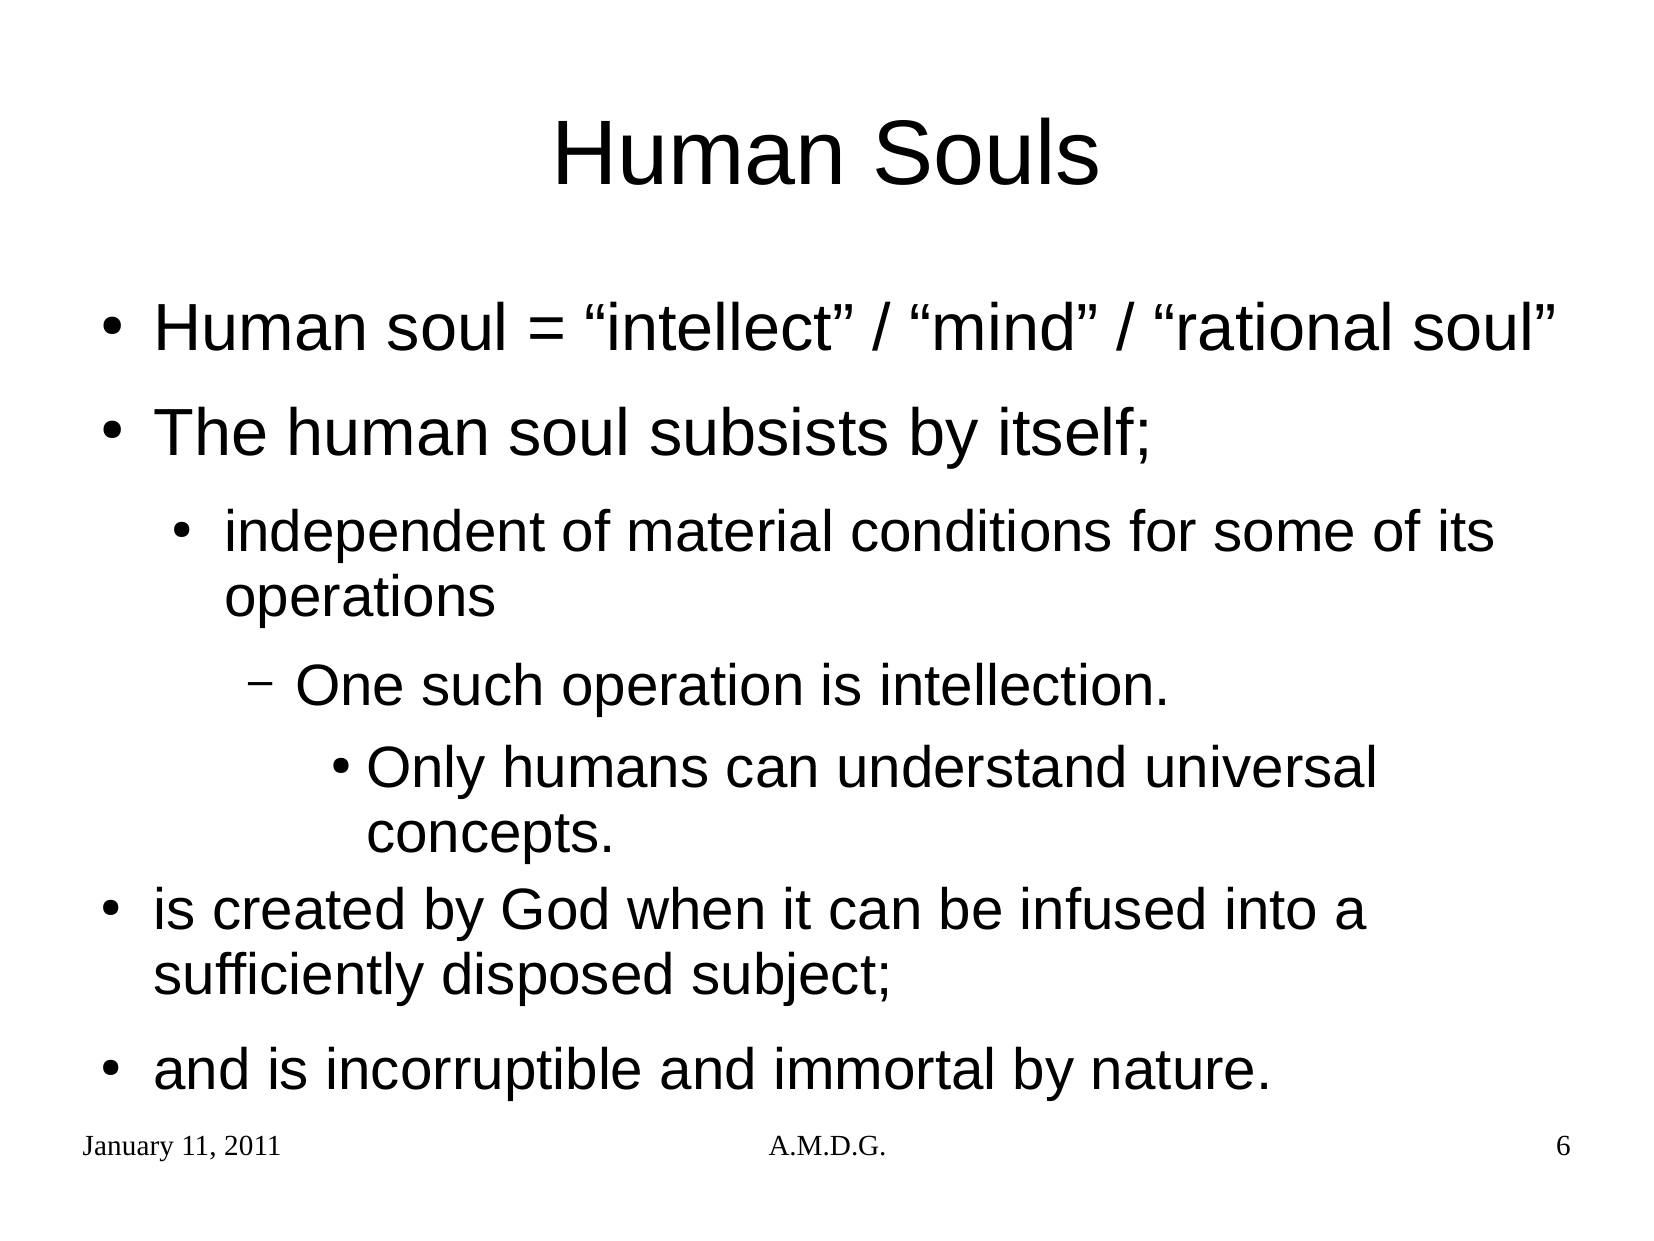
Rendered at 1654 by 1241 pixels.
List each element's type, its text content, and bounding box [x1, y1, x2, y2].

list Human soul = “intellect” / “mind” / “rational soul” The human soul subsists by itself; independent of material conditions for some of its operations One such operation is intellection. Only humans can understand universal concepts. is created by God when it can be infused into a sufficiently disposed subject; and is incorruptible and immortal by nature. [82, 290, 1571, 1109]
title Human Souls [82, 49, 1571, 257]
